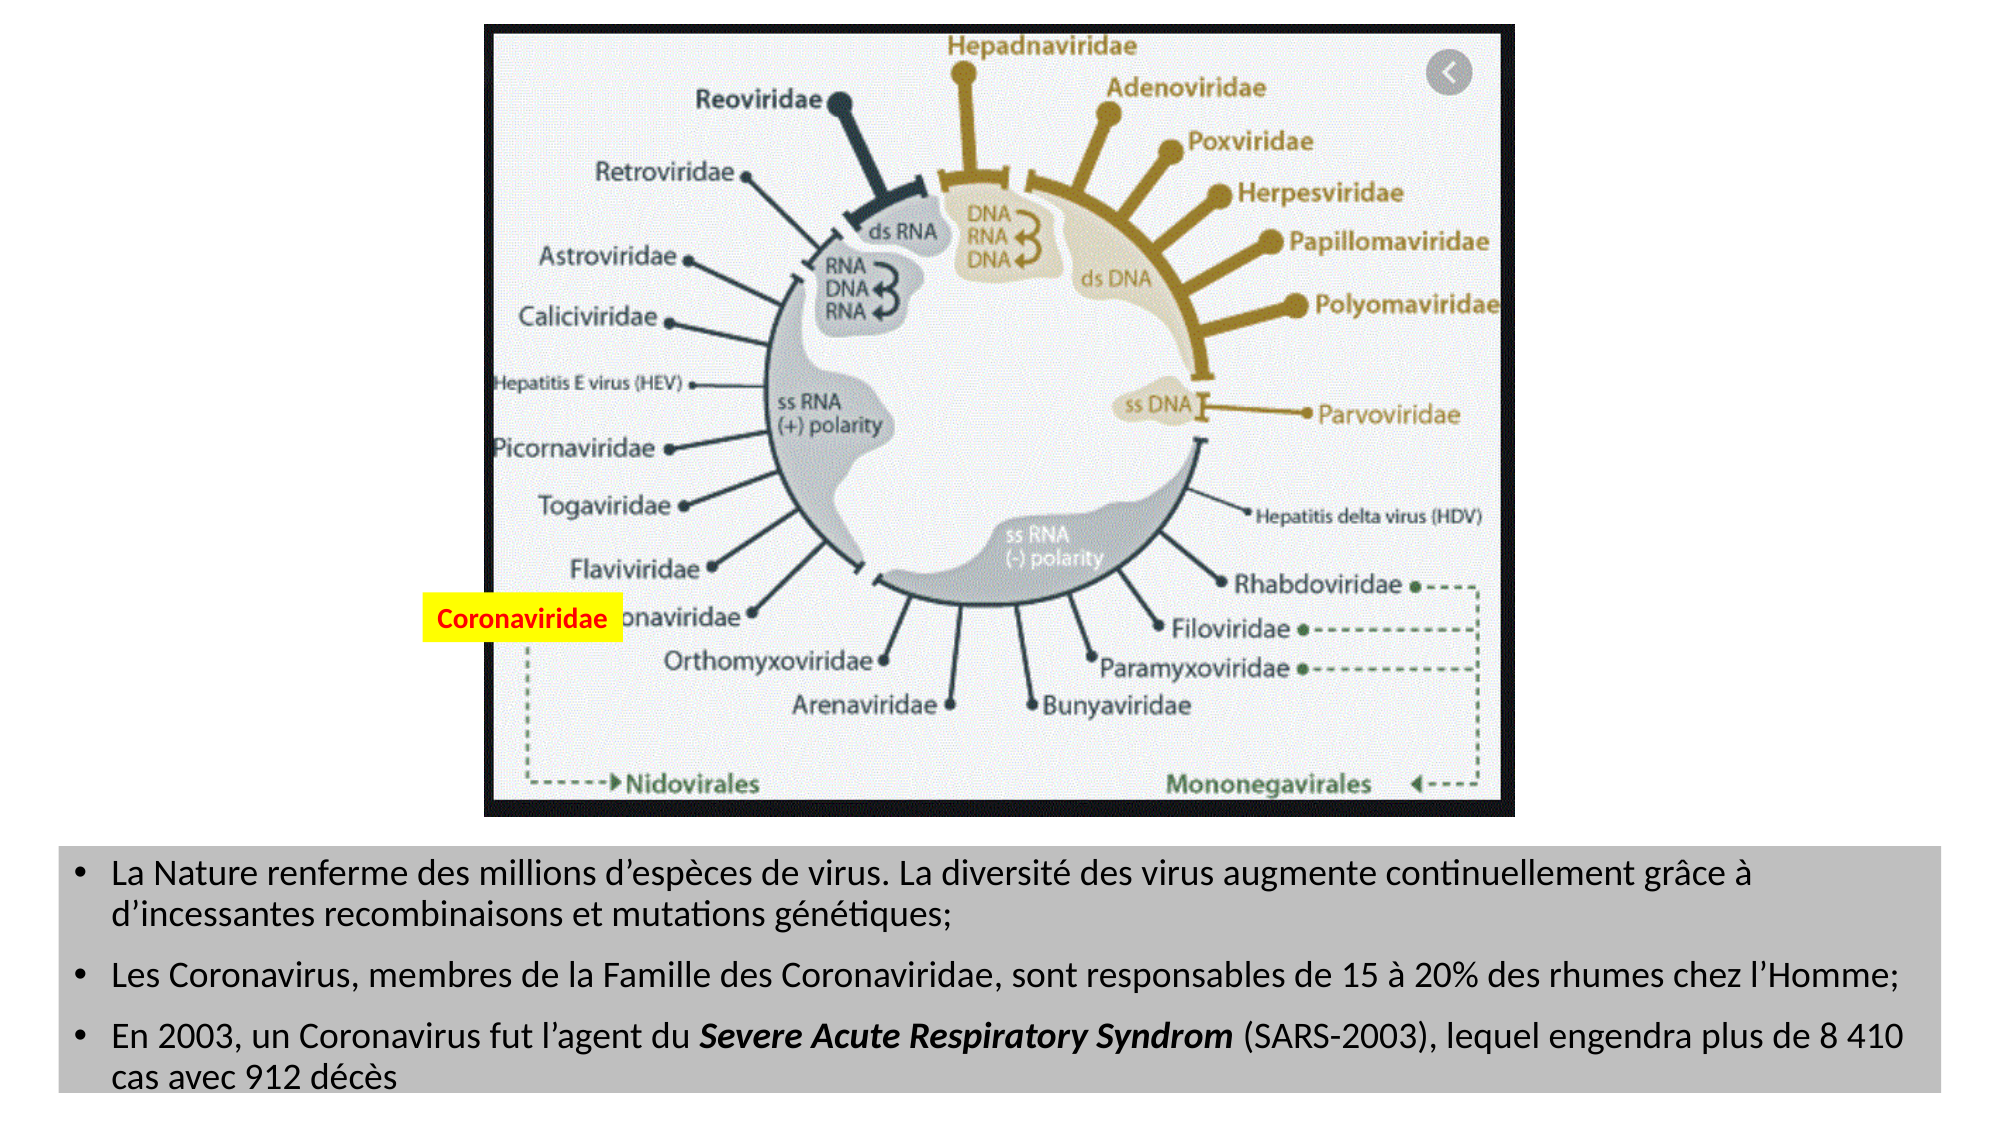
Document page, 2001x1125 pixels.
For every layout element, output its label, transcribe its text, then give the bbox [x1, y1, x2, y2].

text_box Coronaviridae [422, 592, 623, 643]
picture [484, 24, 1515, 817]
list La Nature renferme des millions d’espèces de virus. La diversité des virus augmente continuellement grâce à d’incessantes recombinaisons et mutations génétiques; Les Coronavirus, membres de la Famille des Coronaviridae, sont responsables de 15 à 20% des rhumes chez l’Homme; En 2003, un Coronavirus fut l’agent du Severe Acute Respiratory Syndrom (SARS-2003), lequel engendra plus de 8 410 cas avec 912 décès [58, 846, 1942, 1093]
